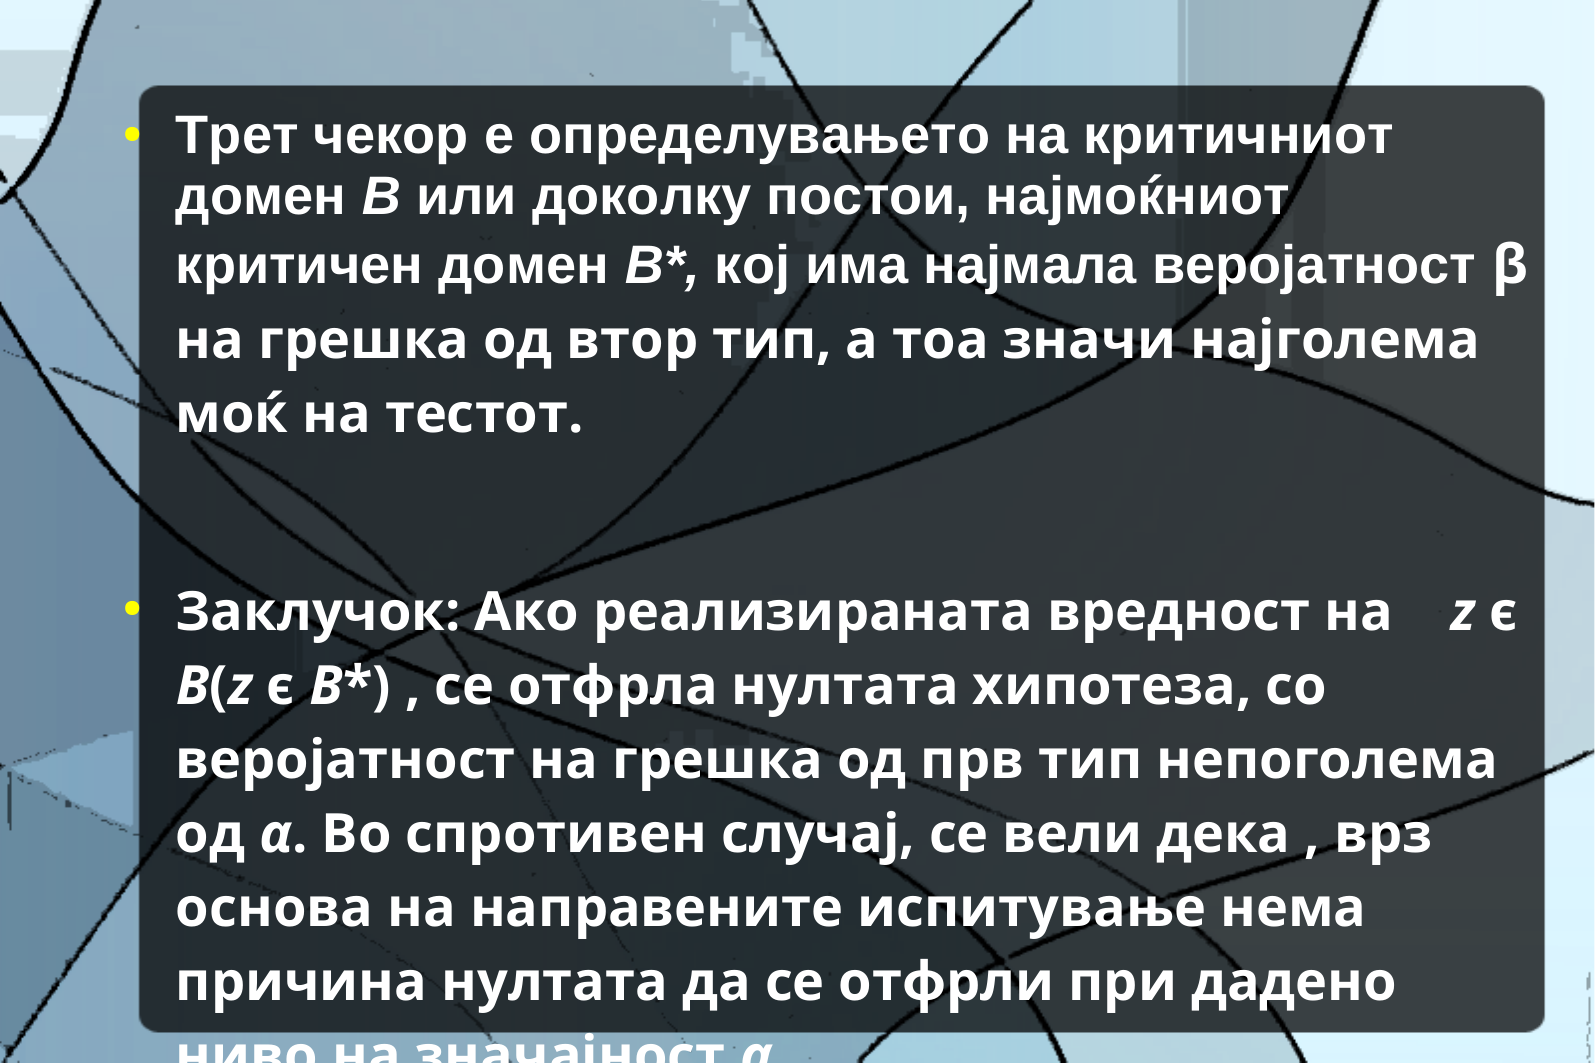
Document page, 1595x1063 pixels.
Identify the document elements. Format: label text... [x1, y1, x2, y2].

picture [0, 0, 1595, 1063]
picture [645, 1050, 657, 1063]
picture [750, 1050, 761, 1063]
picture [295, 1050, 307, 1063]
picture [232, 1055, 238, 1063]
picture [262, 1050, 272, 1056]
list Трет чекор е определувањето на критичниот домен B или доколку постои, најмоќниот критичен домен B*, кој има најмала веројатност β на грешка од втор тип, а тоа значи најголема моќ на тестот. Заклучок: Ако реализираната вредност на z є B(z є B*) , се отфрла нултата хипотеза, со веројатност на грешка од прв тип непоголема од α. Во спротивен случај, се вели дека , врз основа на направените испитување нема причина нултата да се отфрли при дадено ниво на значајност α. [105, 105, 1531, 1021]
